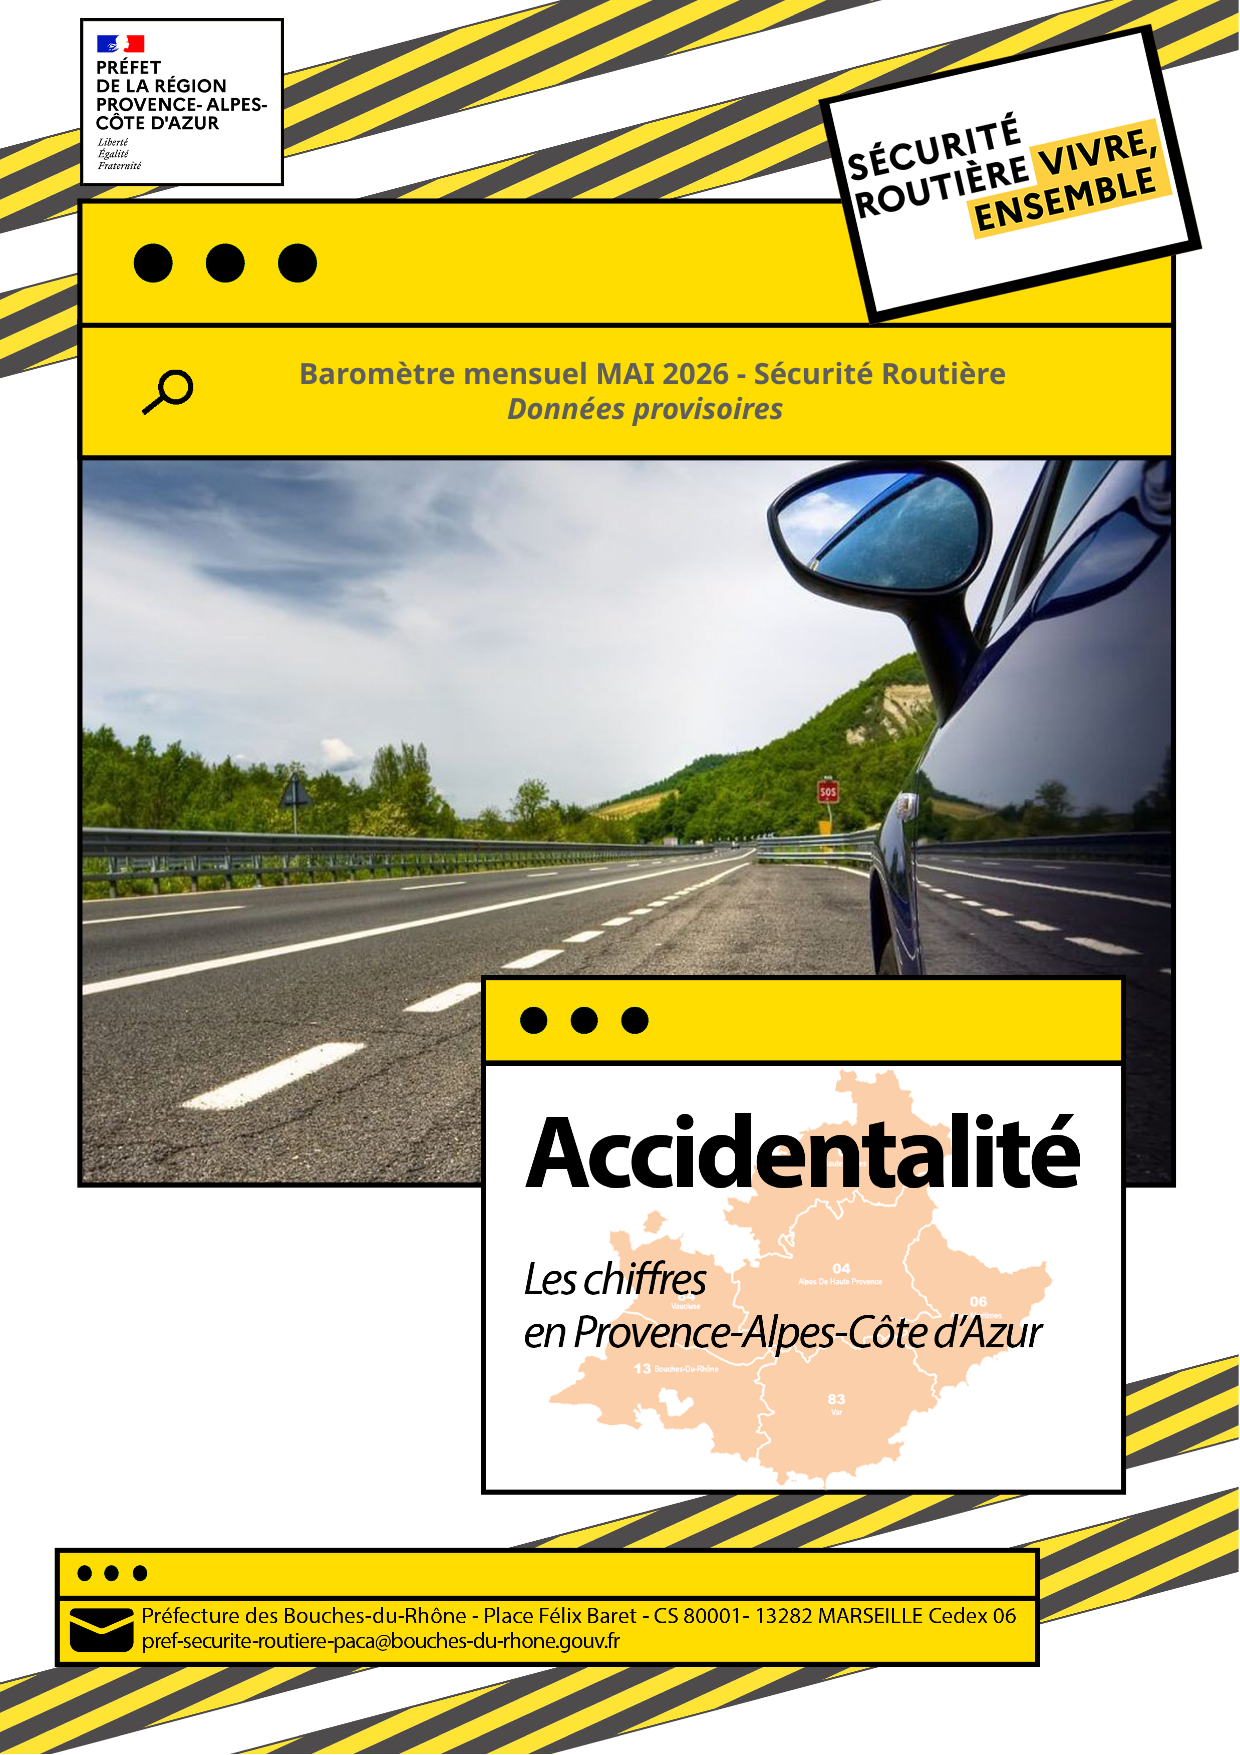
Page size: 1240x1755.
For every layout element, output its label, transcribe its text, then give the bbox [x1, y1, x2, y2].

picture [0, 0, 1239, 1754]
text_box Baromètre mensuel MAI 2026 - Sécurité Routière Données provisoires [212, 366, 1093, 415]
